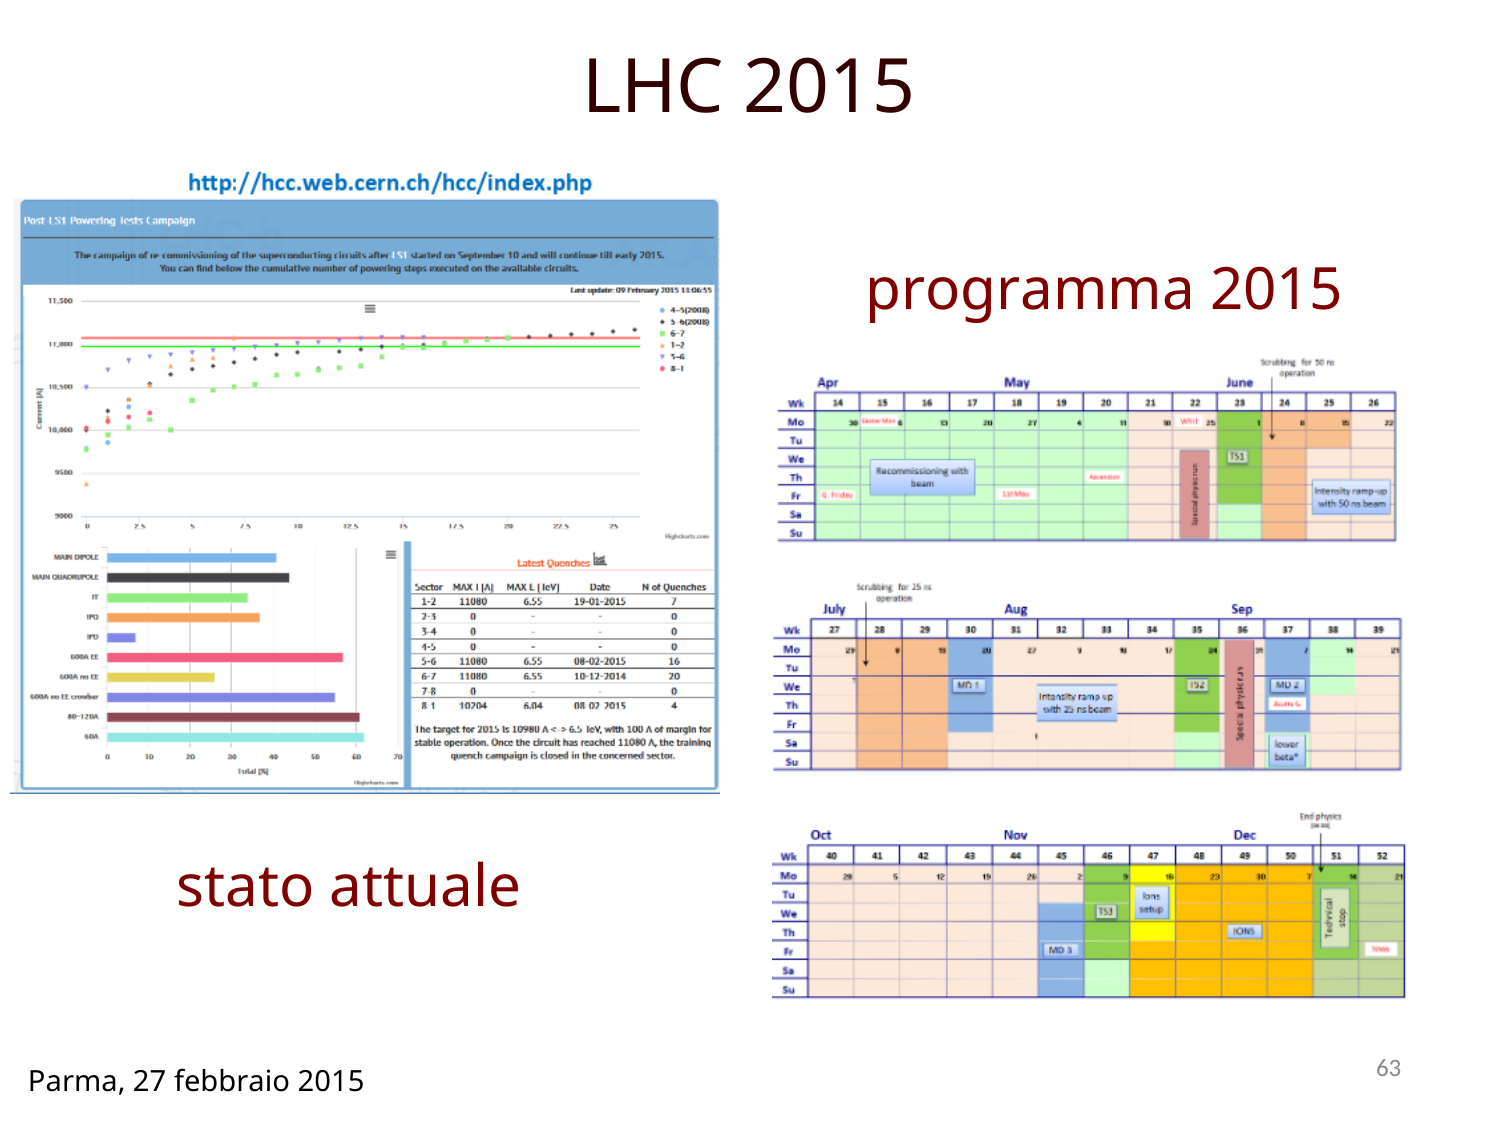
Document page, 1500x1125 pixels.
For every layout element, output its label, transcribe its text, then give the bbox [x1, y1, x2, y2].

title programma 2015 [797, 218, 1412, 331]
picture [772, 346, 1422, 1002]
title stato attuale [41, 814, 656, 928]
title LHC 2015 [74, 10, 1424, 124]
text_box <number> [1074, 1042, 1417, 1095]
picture [10, 168, 720, 794]
